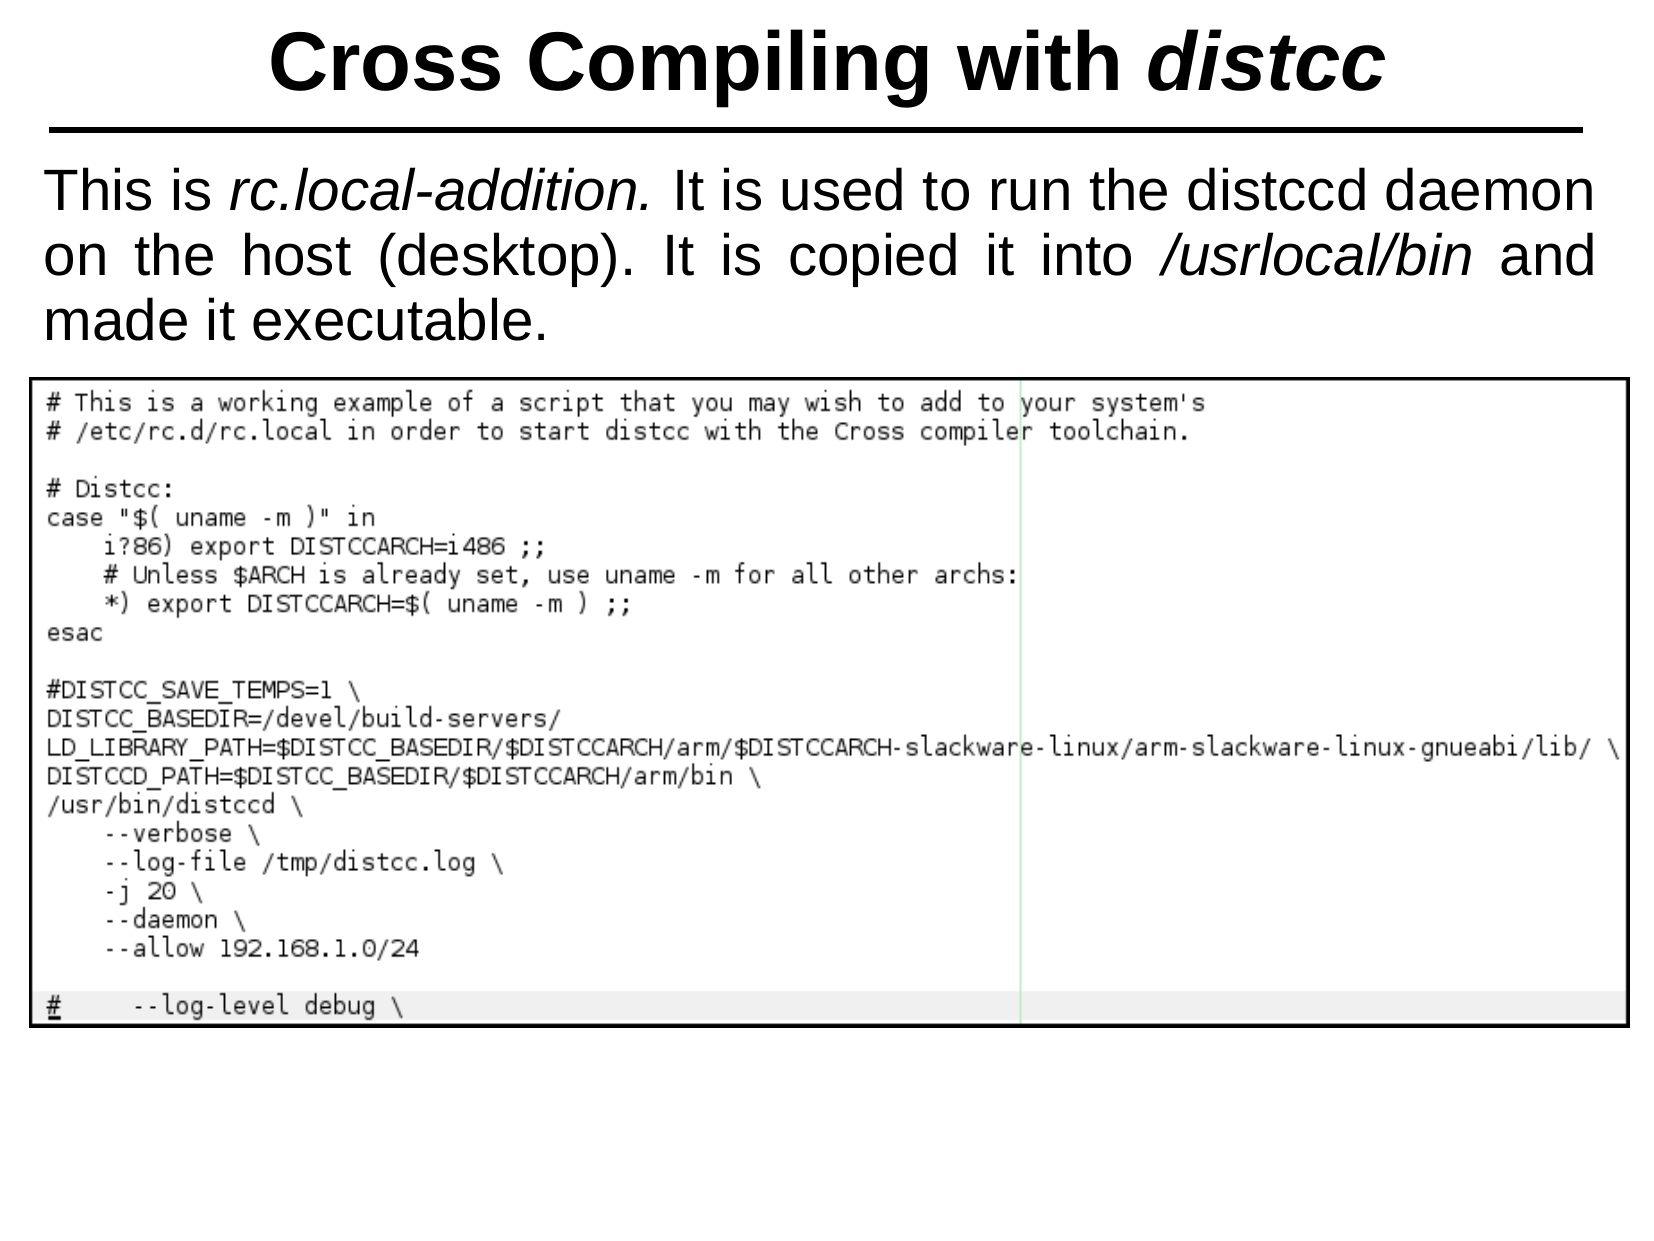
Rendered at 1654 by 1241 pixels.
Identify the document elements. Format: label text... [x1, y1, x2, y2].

text_box This is rc.local-addition. It is used to run the distccd daemon on the host (desktop). It is copied it into /usrlocal/bin and made it executable. [29, 150, 1612, 361]
text_box Cross Compiling with distcc [49, 8, 1607, 150]
picture [29, 377, 1630, 1028]
